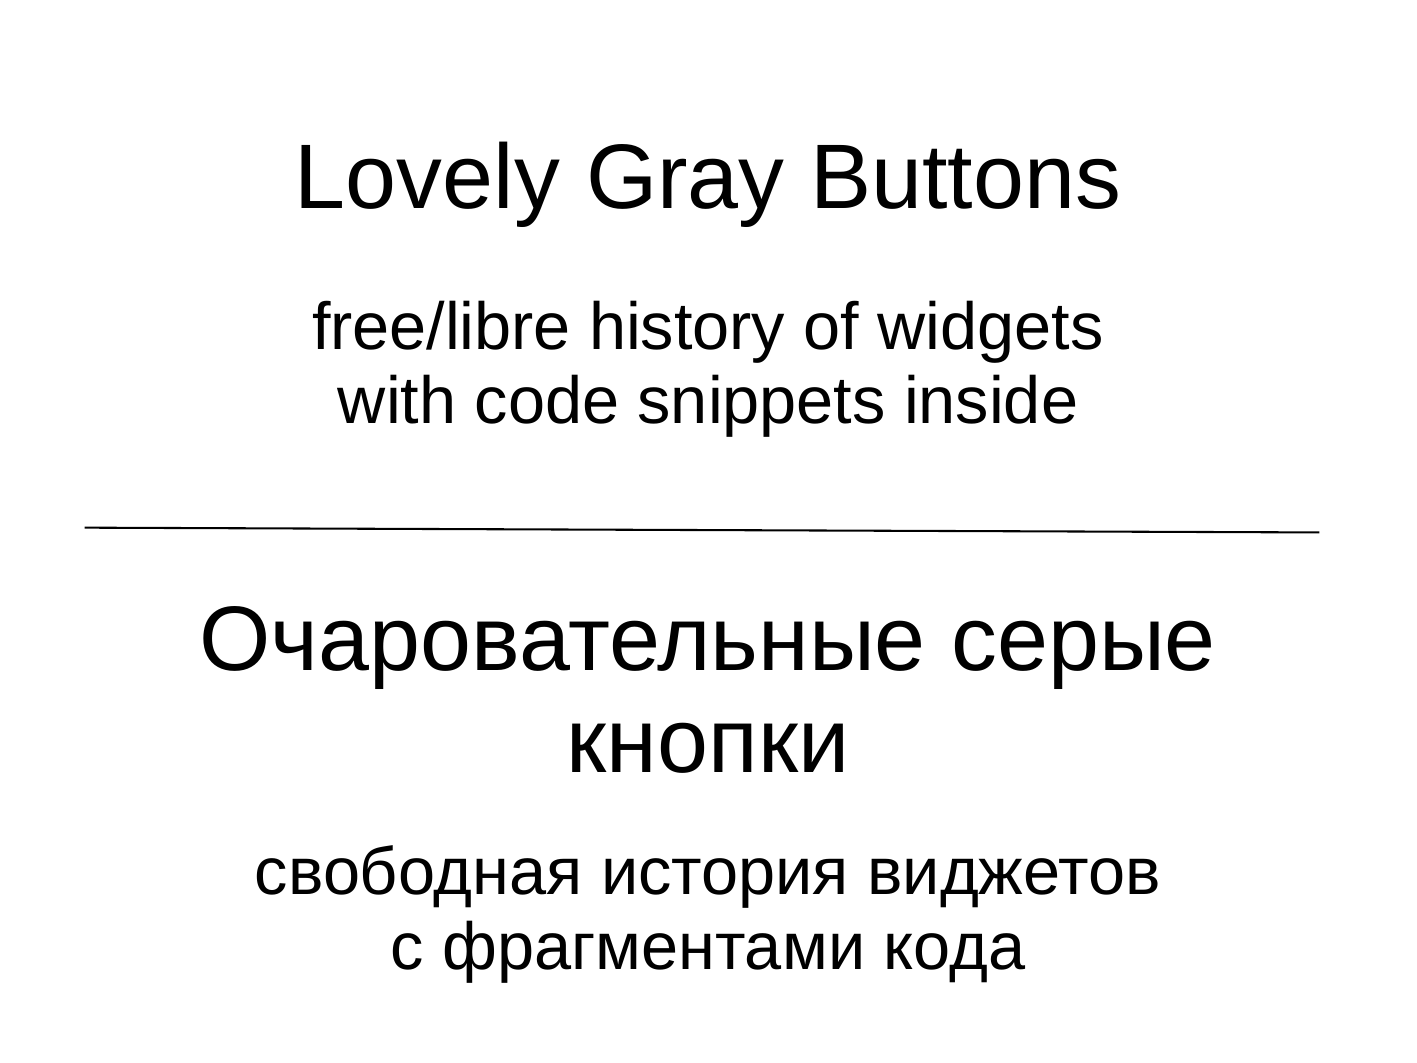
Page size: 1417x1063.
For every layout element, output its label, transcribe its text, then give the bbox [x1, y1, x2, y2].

text_box Очаровательные серые кнопки свободная история виджетов с фрагментами кода [70, 580, 1346, 995]
text_box Lovely Gray Buttons free/libre history of widgets with code snippets inside [70, 118, 1346, 506]
